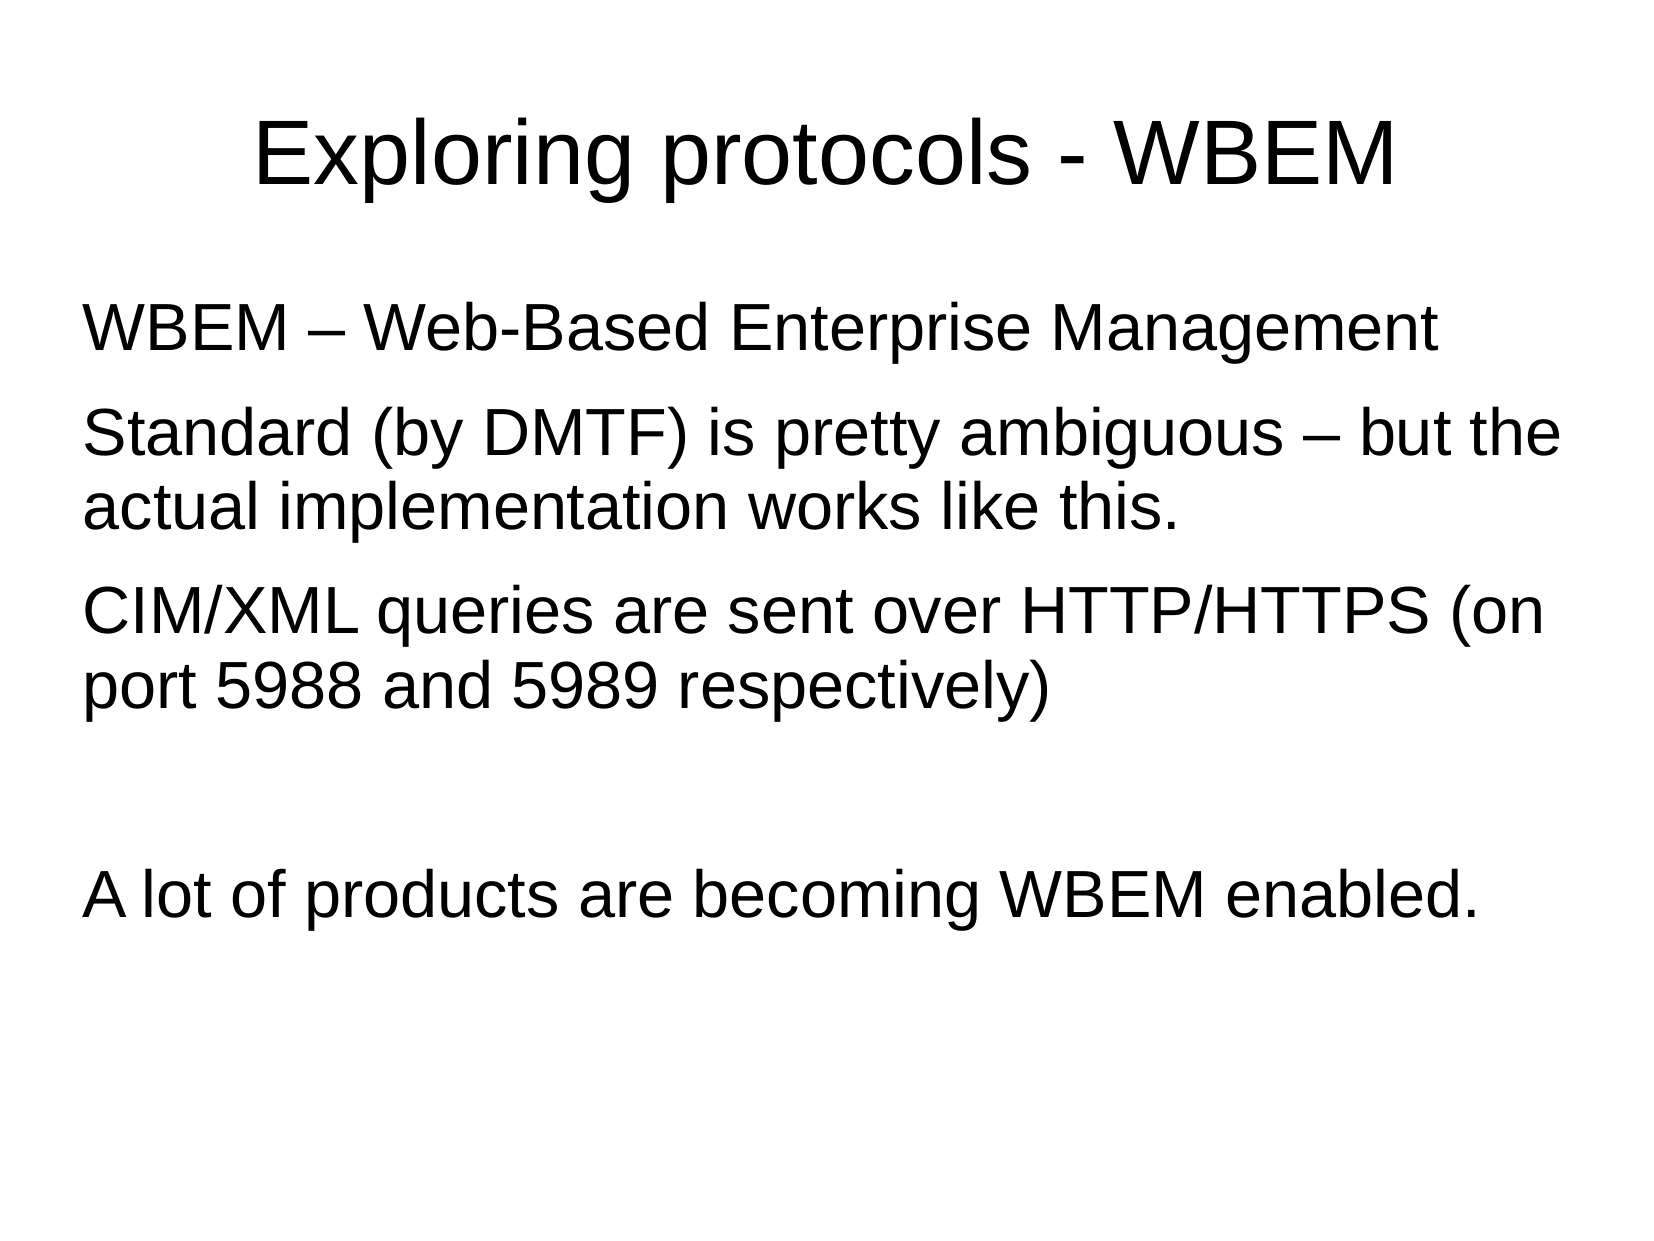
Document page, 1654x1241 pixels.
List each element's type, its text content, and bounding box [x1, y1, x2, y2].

title Exploring protocols - WBEM [82, 49, 1571, 257]
list WBEM – Web-Based Enterprise Management Standard (by DMTF) is pretty ambiguous – but the actual implementation works like this. CIM/XML queries are sent over HTTP/HTTPS (on port 5988 and 5989 respectively) A lot of products are becoming WBEM enabled. [82, 290, 1571, 1109]
